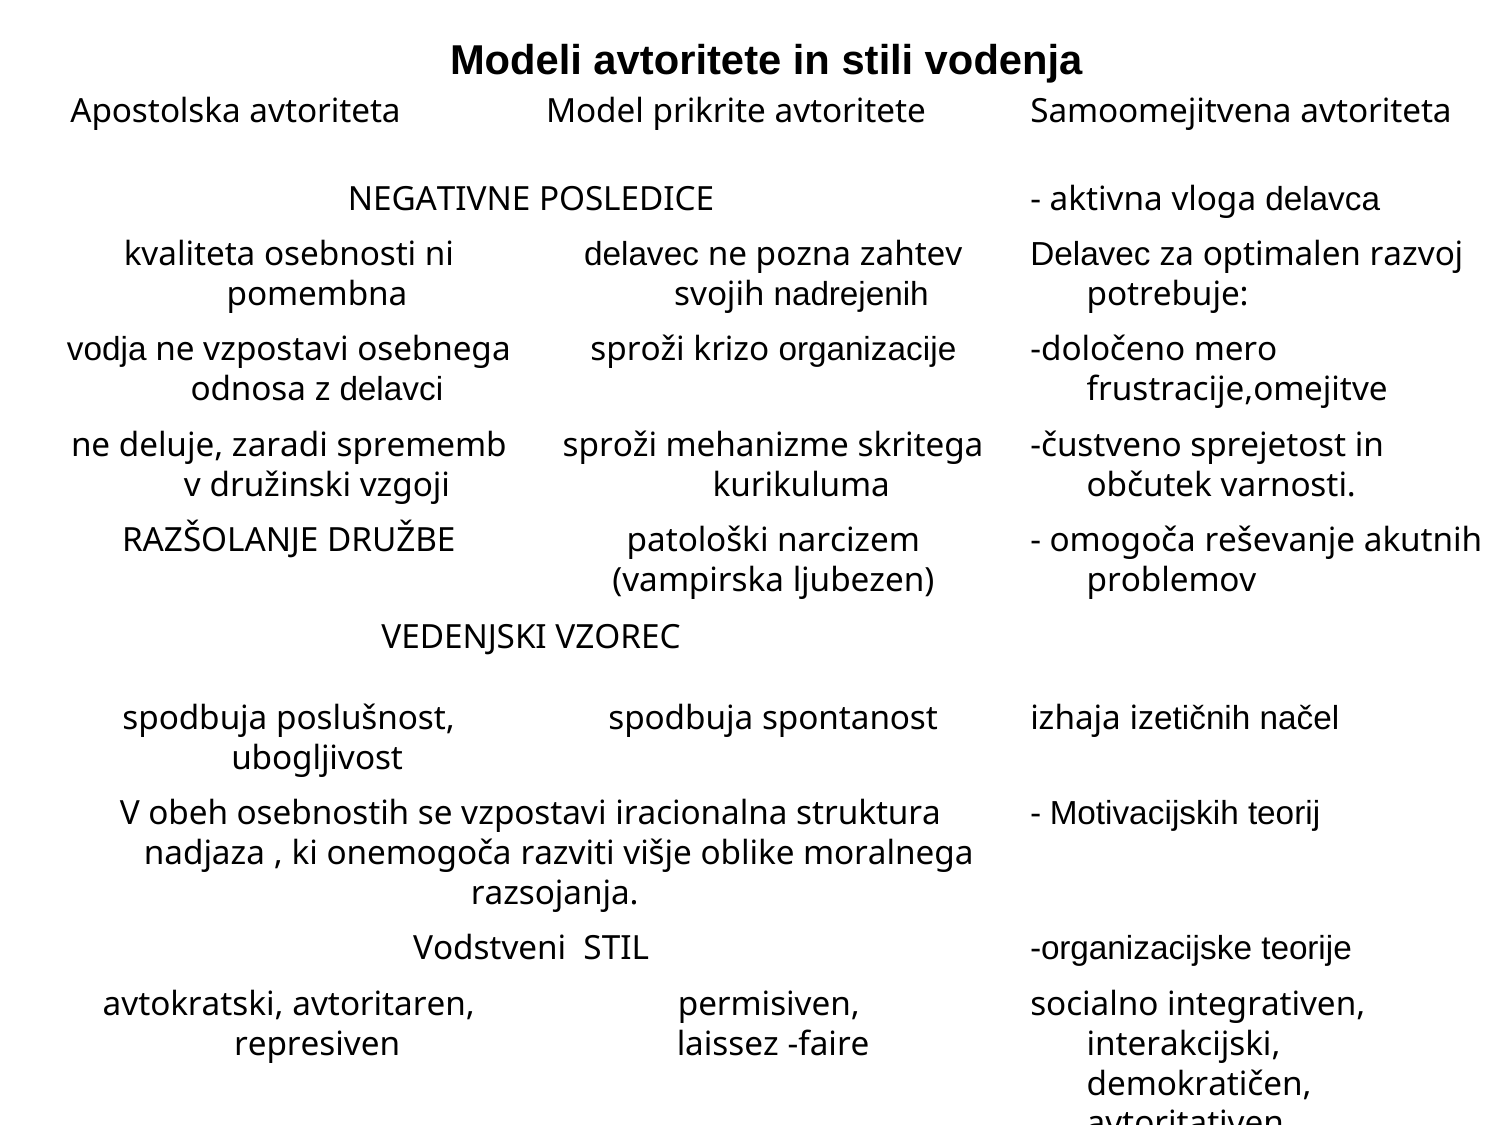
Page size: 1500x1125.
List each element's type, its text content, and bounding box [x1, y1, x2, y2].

table_cell V obeh osebnostih se vzpostavi iracionalna struktura nadjaza , ki onemogoča razviti višje oblike moralnega razsojanja. [47, 784, 1016, 919]
table_header Apostolska avtoriteta [47, 82, 531, 169]
table_cell - omogoča reševanje akutnih problemov [1016, 510, 1500, 608]
table_cell avtokratski, avtoritaren, represiven [47, 974, 531, 1125]
table_cell socialno integrativen, interakcijski, demokratičen, avtoritativen [1016, 974, 1500, 1125]
table_cell [1016, 608, 1500, 688]
title Modeli avtoritete in stili vodenja [128, 0, 1404, 82]
table_cell -čustveno sprejetost in občutek varnosti. [1016, 415, 1500, 510]
table_cell - aktivna vloga delavca [1016, 169, 1500, 225]
table_cell kvaliteta osebnosti ni pomembna [47, 225, 531, 320]
table_cell ne deluje, zaradi sprememb v družinski vzgoji [47, 415, 531, 510]
table_cell sproži mehanizme skritega kurikuluma [531, 415, 1016, 510]
table_cell permisiven, laissez -faire [531, 974, 1016, 1125]
table_header Samoomejitvena avtoriteta [1016, 82, 1500, 169]
table_cell patološki narcizem (vampirska ljubezen) [531, 510, 1016, 608]
table_cell -določeno mero frustracije,omejitve [1016, 320, 1500, 415]
table_cell sproži krizo organizacije [531, 320, 1016, 415]
table_cell - Motivacijskih teorij [1016, 784, 1500, 919]
table_cell Vodstveni STIL [47, 919, 1016, 974]
table_cell spodbuja spontanost [531, 688, 1016, 784]
table_cell delavec ne pozna zahtev svojih nadrejenih [531, 225, 1016, 320]
table_cell Delavec za optimalen razvoj potrebuje: [1016, 225, 1500, 320]
table_cell -organizacijske teorije [1016, 919, 1500, 974]
table_cell vodja ne vzpostavi osebnega odnosa z delavci [47, 320, 531, 415]
table_cell spodbuja poslušnost, ubogljivost [47, 688, 531, 784]
table_cell RAZŠOLANJE DRUŽBE [47, 510, 531, 608]
table_cell NEGATIVNE POSLEDICE [47, 169, 1016, 225]
table_cell VEDENJSKI VZOREC [47, 608, 1016, 688]
table_header Model prikrite avtoritete [531, 82, 1016, 169]
table_cell izhaja izetičnih načel [1016, 688, 1500, 784]
